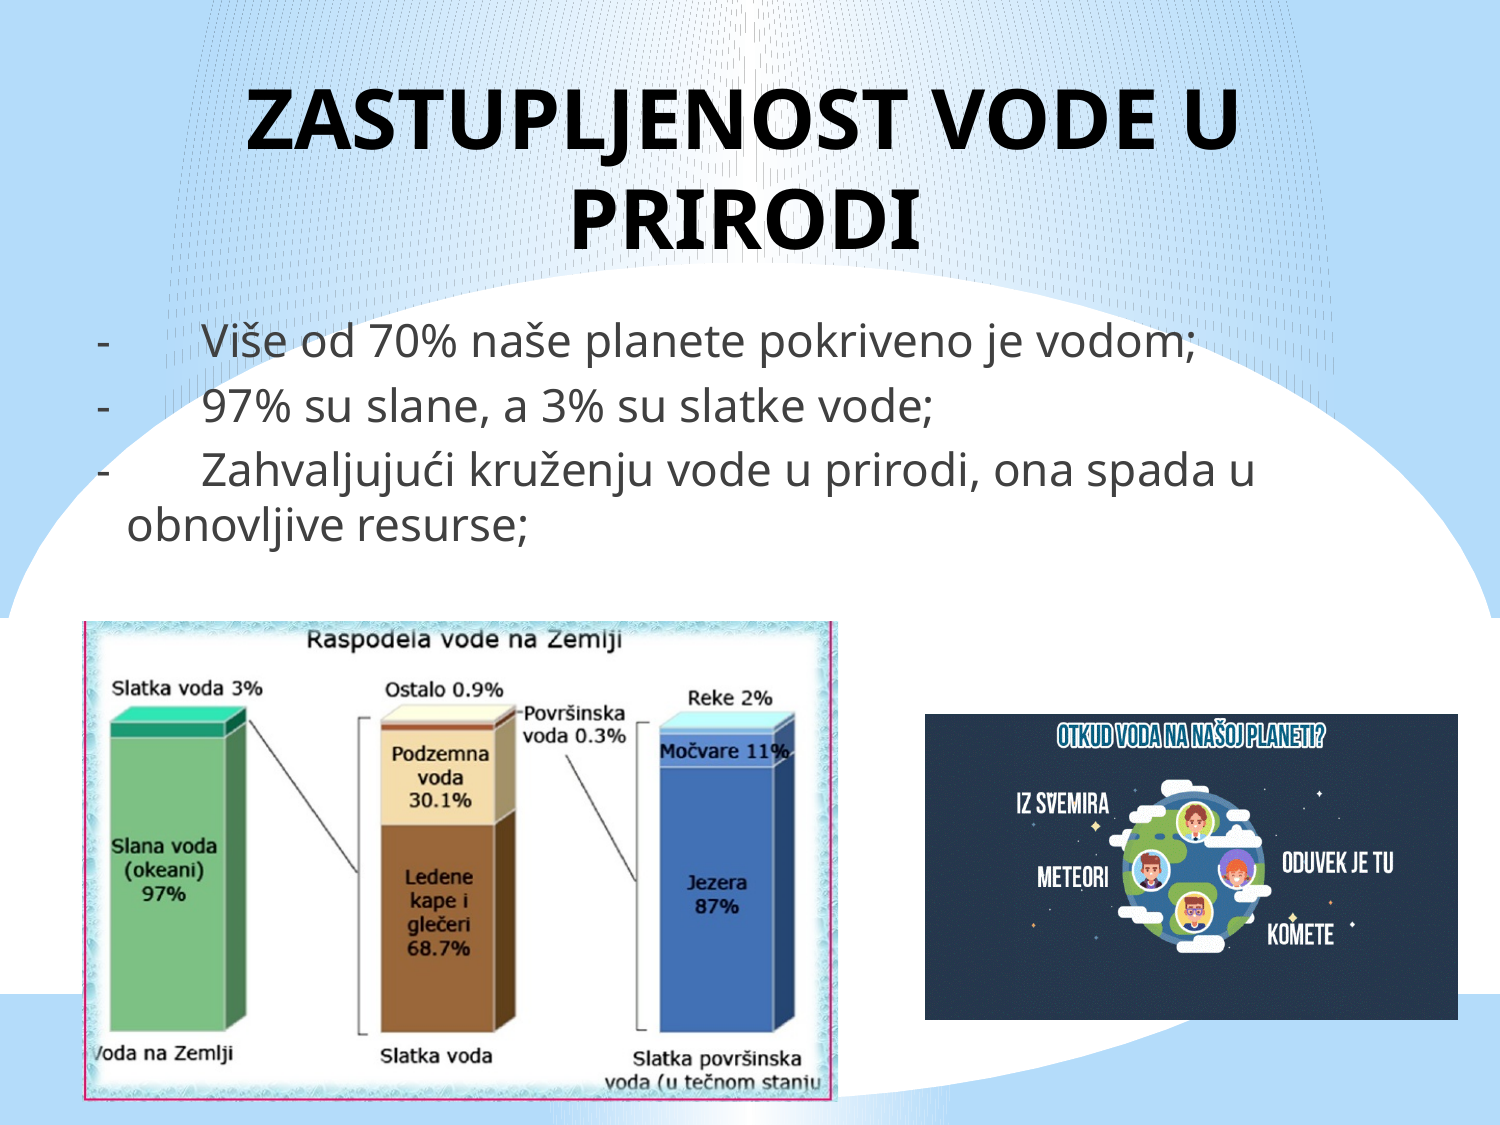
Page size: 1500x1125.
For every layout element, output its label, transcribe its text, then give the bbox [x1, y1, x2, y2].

picture [925, 714, 1458, 1020]
list - Više od 70% naše planete pokriveno je vodom; - 97% su slane, a 3% su slatke vode; - Zahvaljujući kruženju vode u prirodi, ona spada u obnovljive resurse; [82, 304, 1358, 588]
picture [82, 621, 839, 1102]
title ZASTUPLJENOST VODE U PRIRODI [210, 58, 1280, 247]
